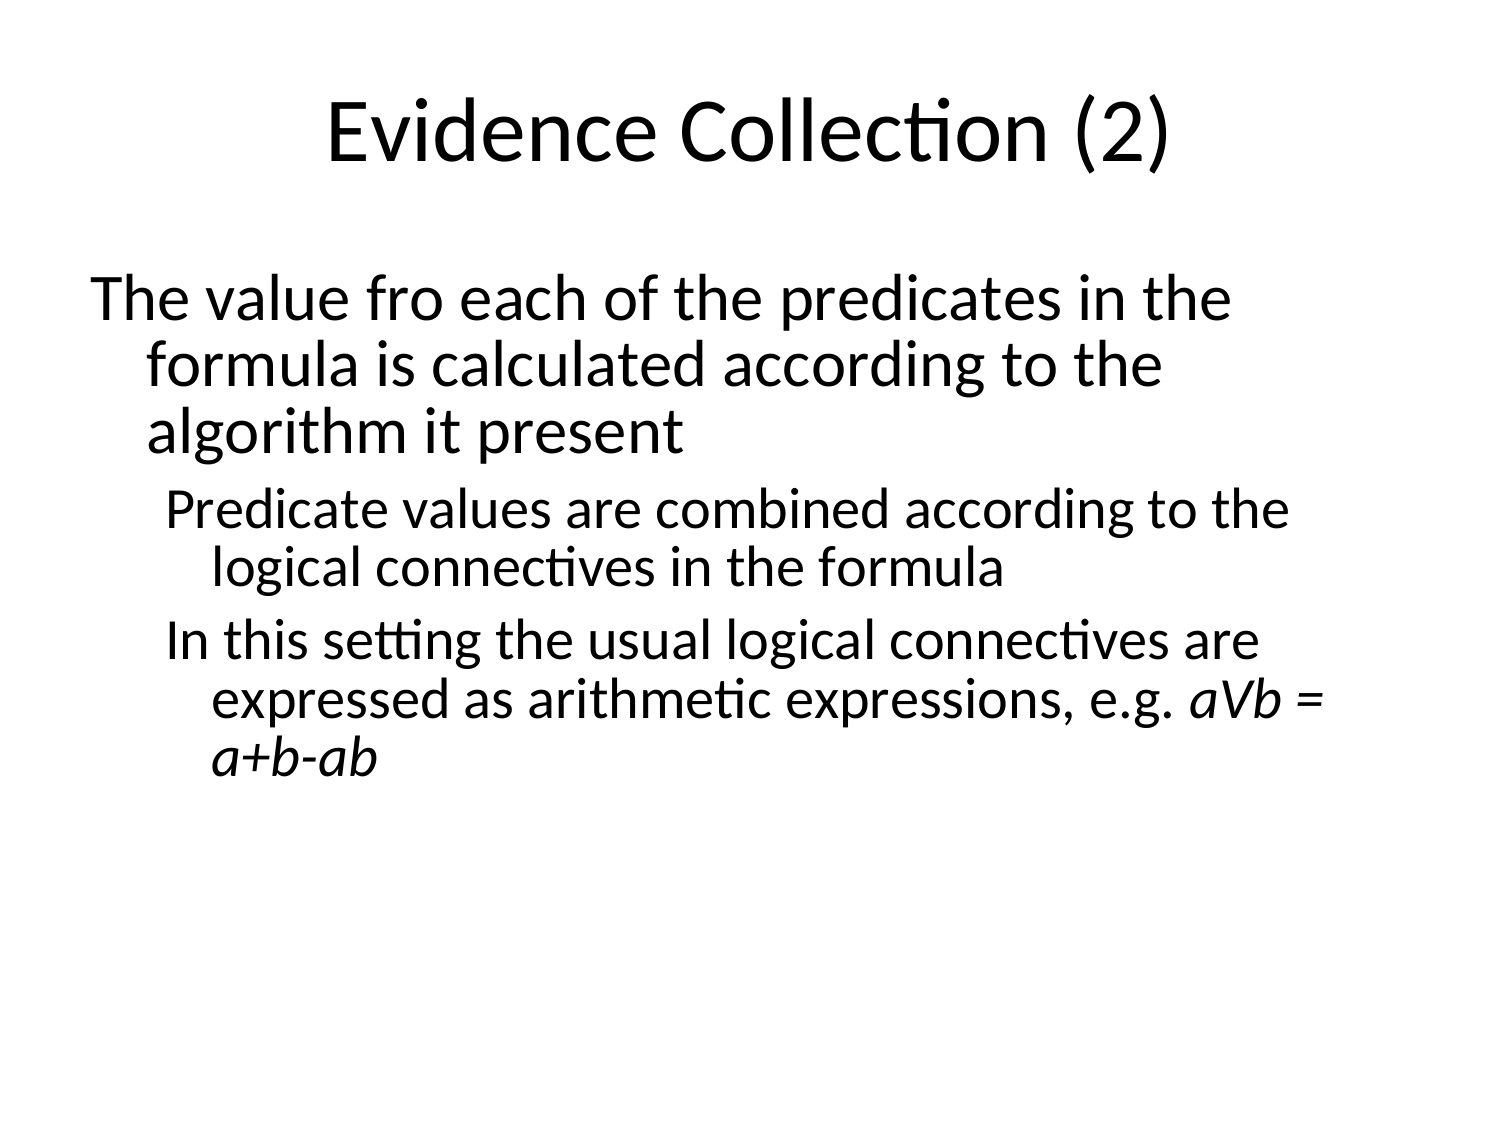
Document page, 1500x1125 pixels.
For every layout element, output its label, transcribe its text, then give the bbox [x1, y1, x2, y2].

title Evidence Collection (2) [75, 45, 1426, 233]
list The value fro each of the predicates in the formula is calculated according to the algorithm it present Predicate values are combined according to the logical connectives in the formula In this setting the usual logical connectives are expressed as arithmetic expressions, e.g. aVb = a+b-ab [75, 262, 1426, 1063]
